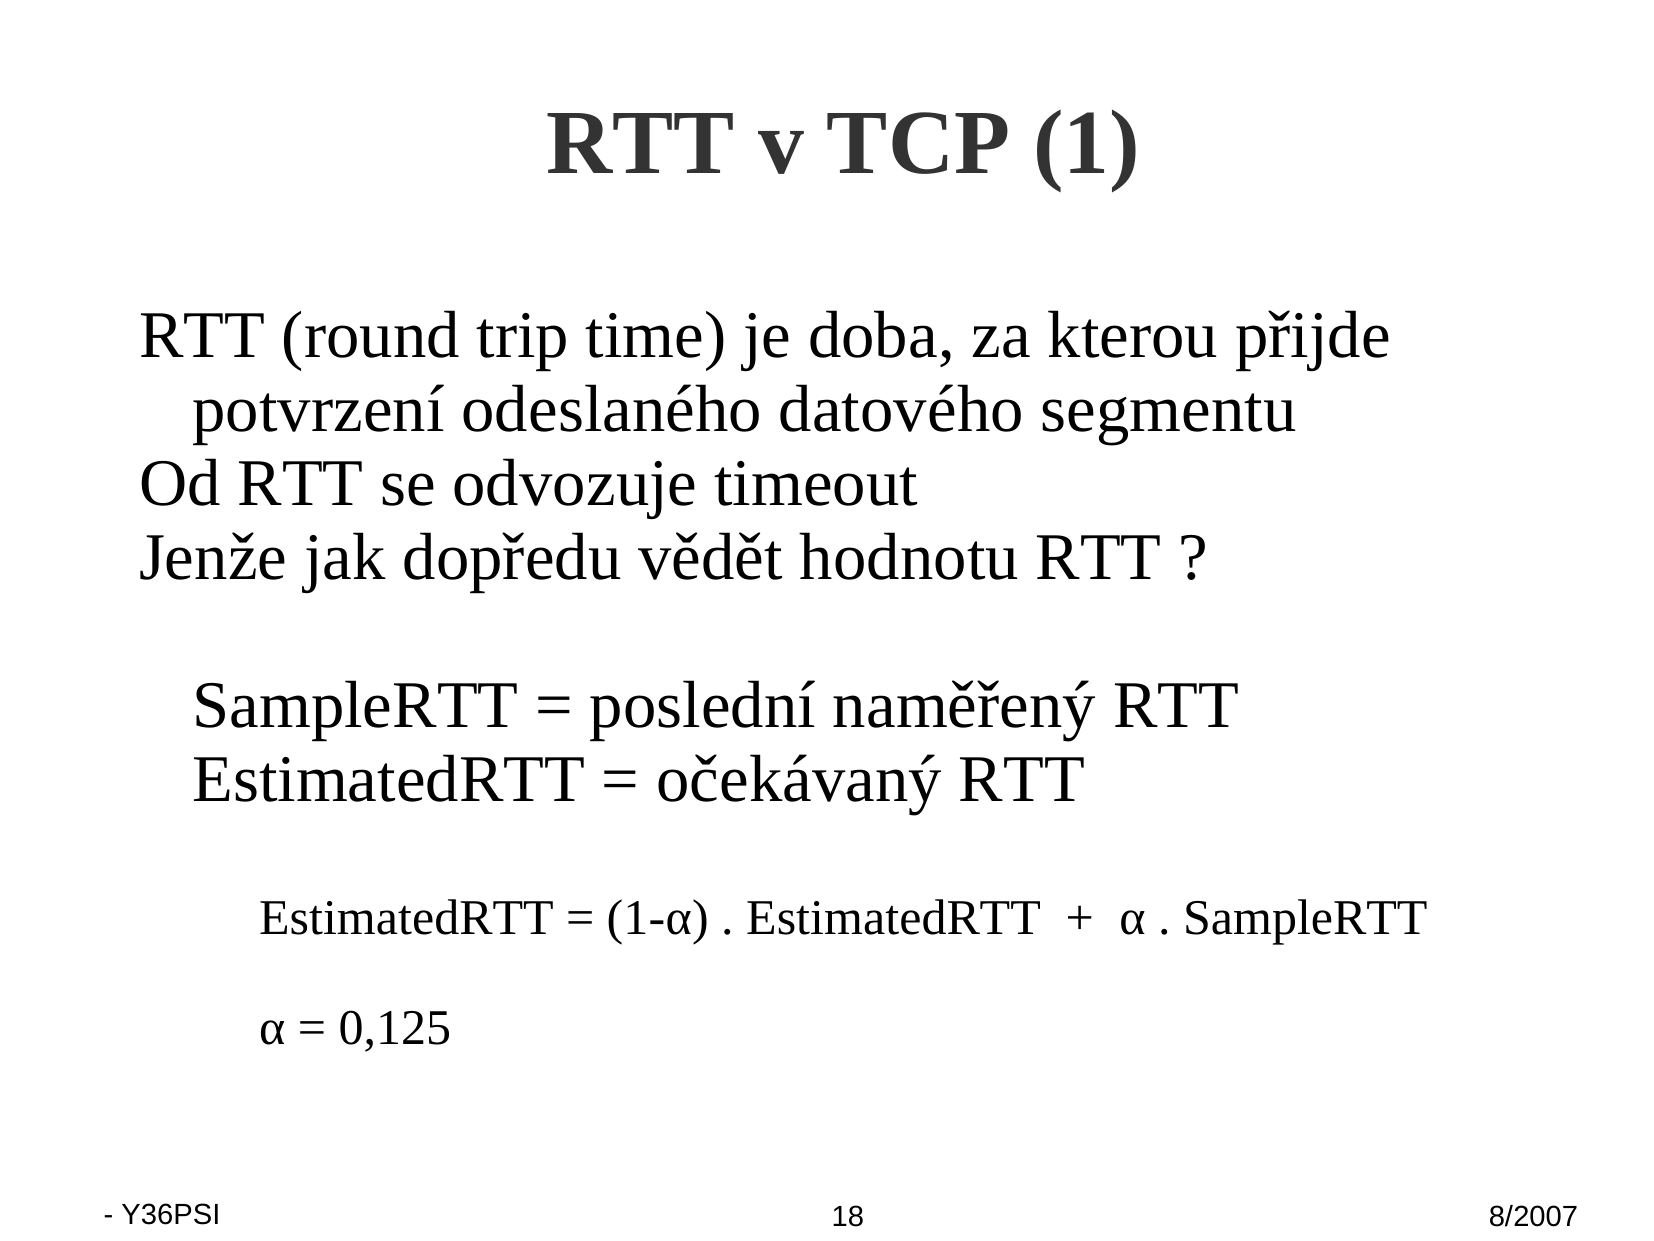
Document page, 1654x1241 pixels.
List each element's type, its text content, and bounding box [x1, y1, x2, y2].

list RTT (round trip time) je doba, za kterou přijde potvrzení odeslaného datového segmentu Od RTT se odvozuje timeout Jenže jak dopředu vědět hodnotu RTT ? SampleRTT = poslední naměřený RTT EstimatedRTT = očekávaný RTT [121, 297, 1534, 1126]
title RTT v TCP (1) [210, 38, 1478, 247]
text_box EstimatedRTT = (1-α) . EstimatedRTT + α . SampleRTT α = 0,125 [244, 882, 1441, 1066]
